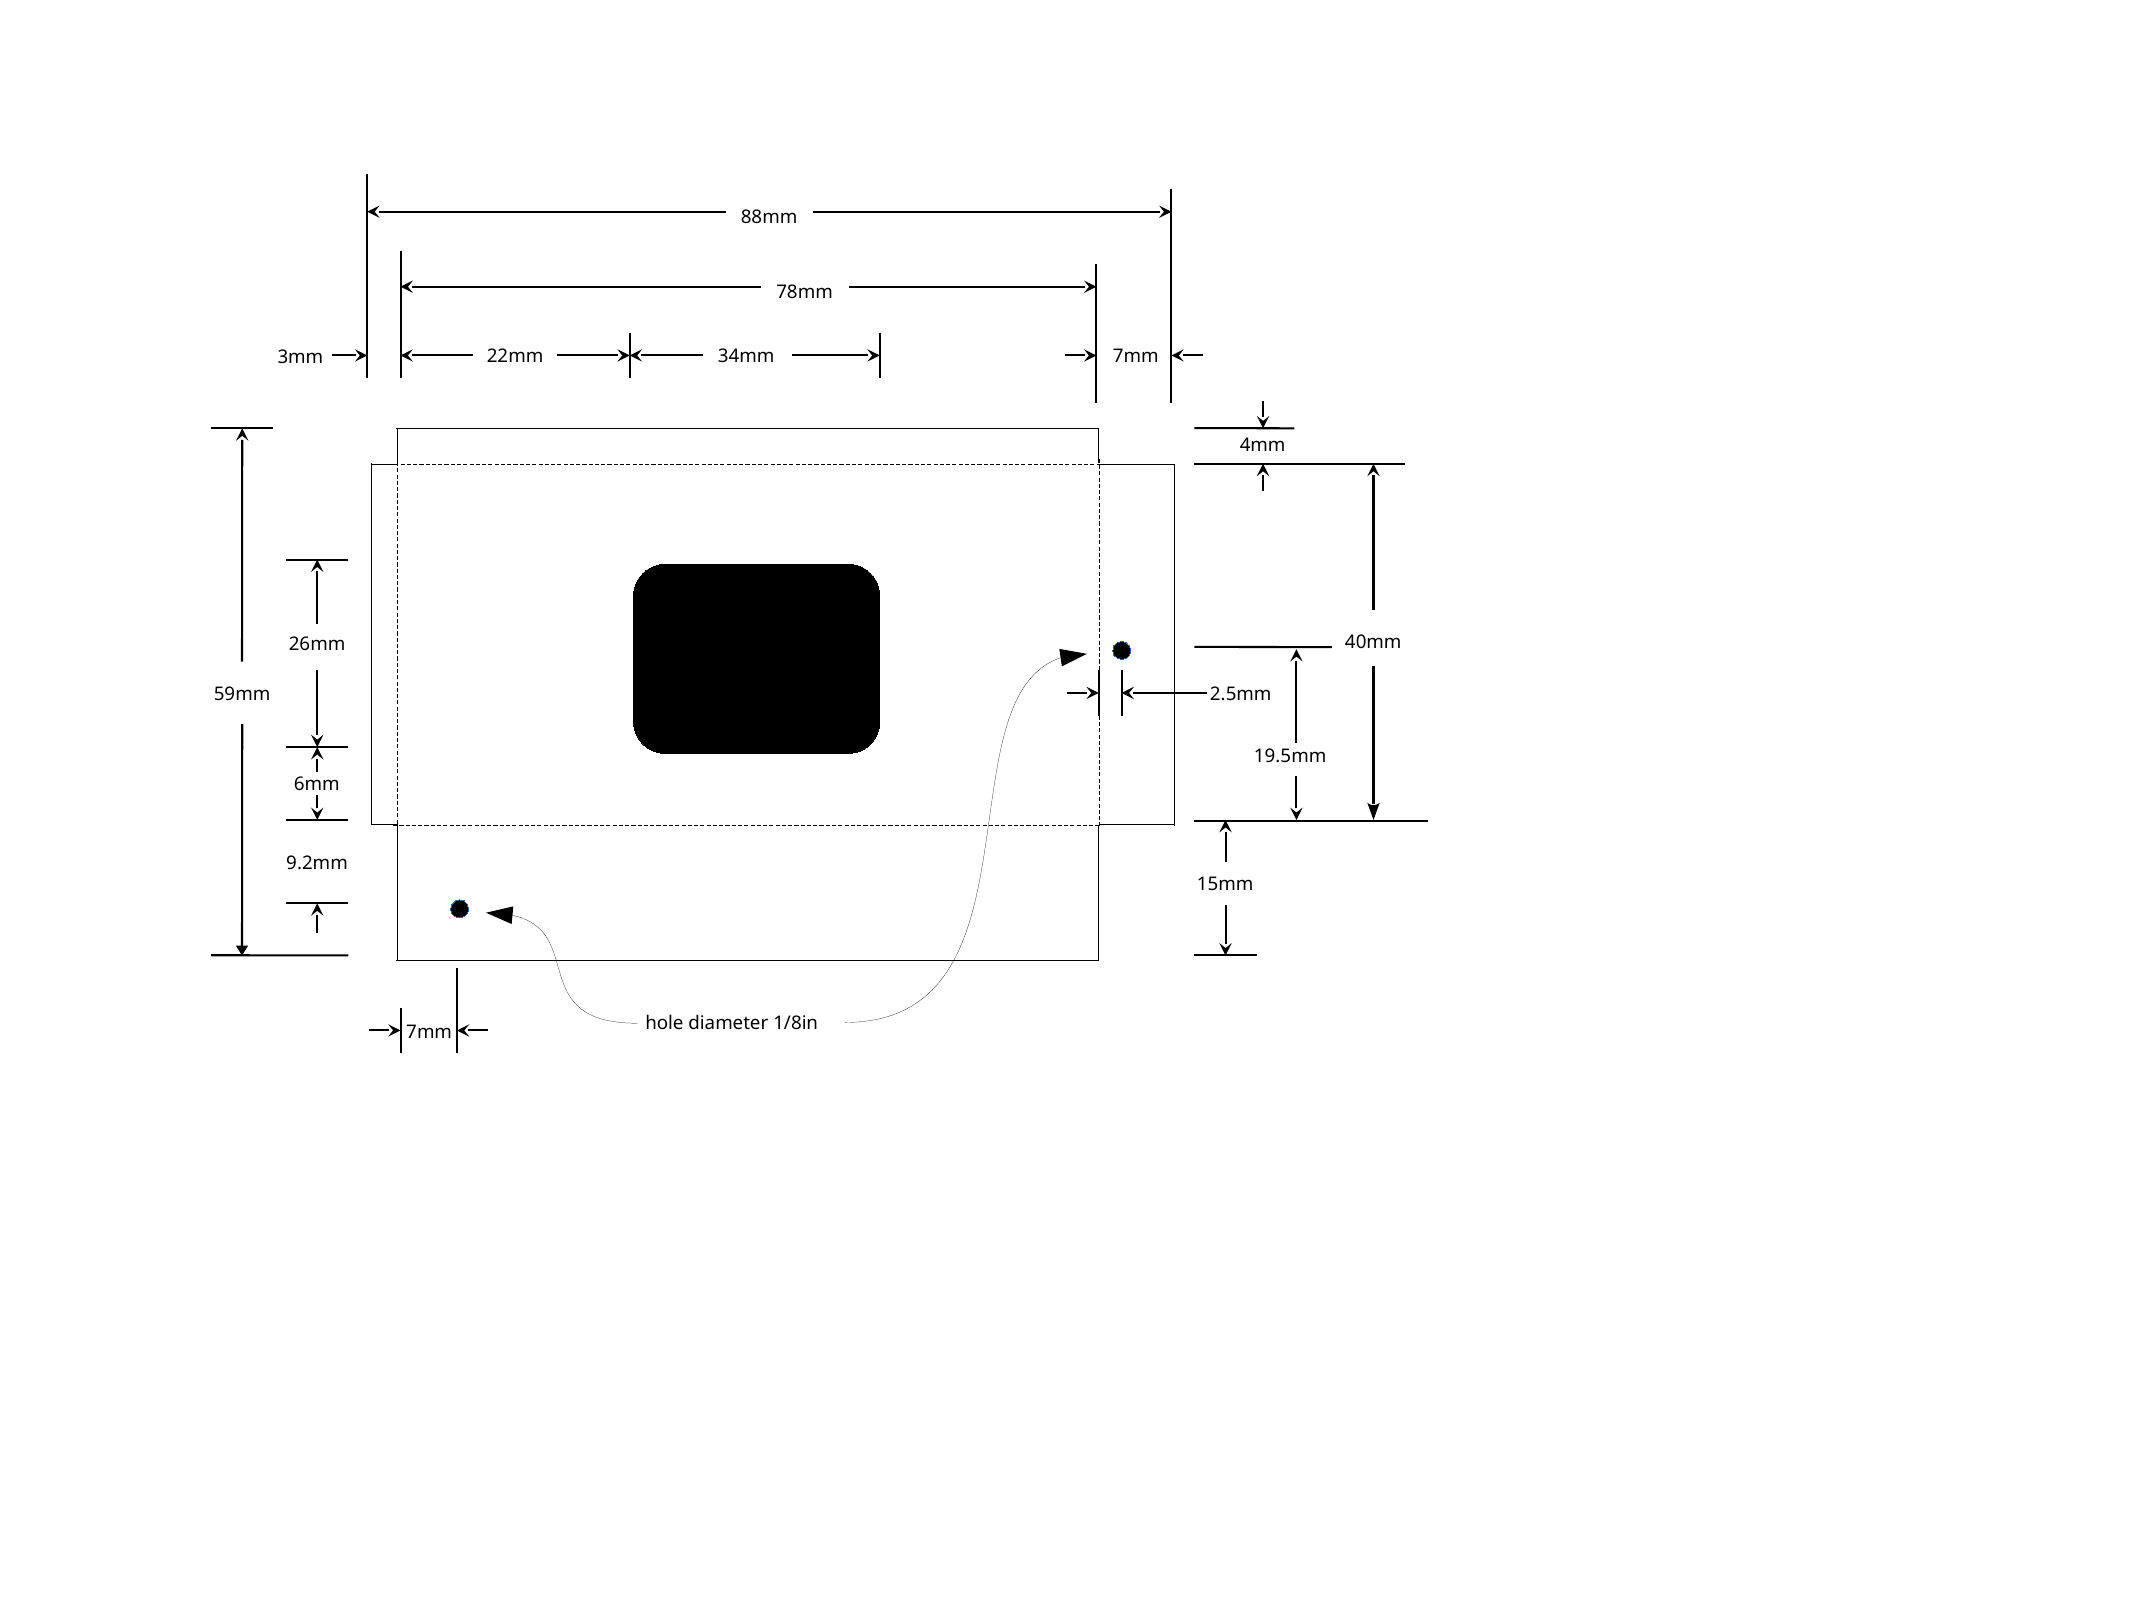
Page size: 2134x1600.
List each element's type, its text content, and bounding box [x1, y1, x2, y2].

text_box 40mm [1344, 629, 1402, 653]
text_box [1112, 641, 1131, 660]
text_box 4mm [1239, 433, 1286, 456]
text_box 9.2mm [286, 850, 348, 873]
text_box 6mm [293, 771, 340, 794]
text_box 3mm [277, 344, 324, 367]
text_box 19.5mm [1247, 744, 1333, 766]
text_box [450, 899, 469, 918]
text_box hole diameter 1/8in [630, 1003, 846, 1042]
text_box 7mm [1112, 344, 1159, 367]
text_box 59mm [213, 681, 271, 705]
text_box 15mm [1196, 871, 1254, 894]
text_box 34mm [717, 344, 775, 367]
text_box 78mm [776, 279, 833, 303]
text_box 22mm [481, 345, 549, 366]
text_box 7mm [406, 1019, 453, 1042]
text_box 2.5mm [1207, 682, 1274, 704]
text_box 26mm [288, 631, 346, 655]
text_box 88mm [740, 204, 798, 228]
text_box [633, 564, 880, 754]
